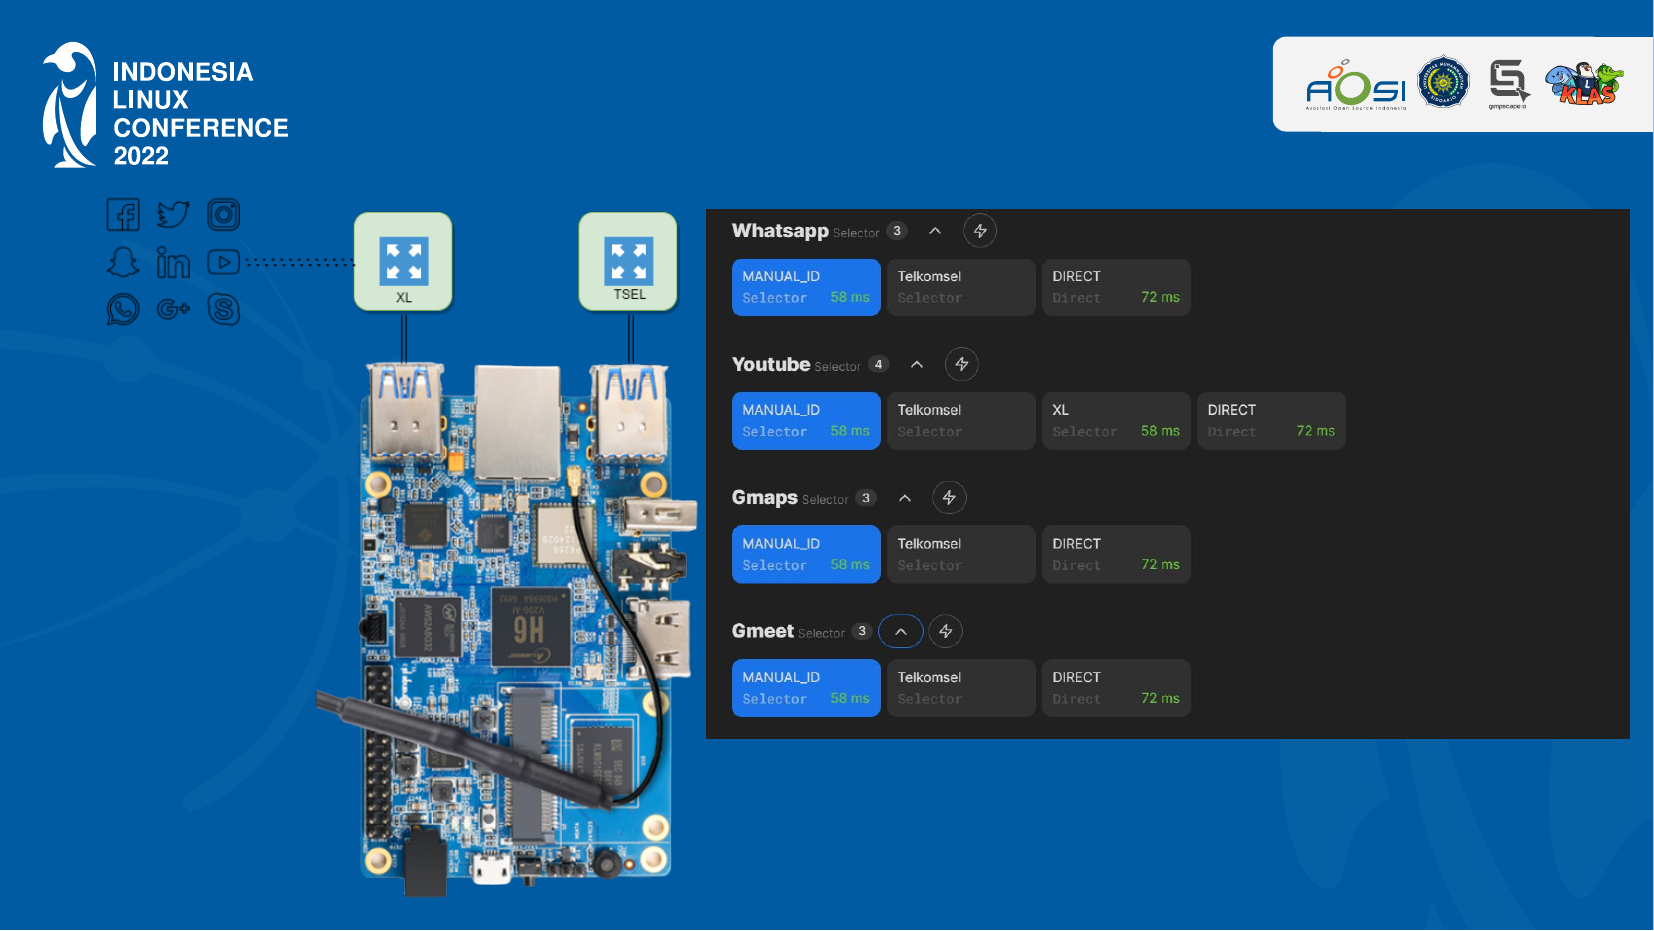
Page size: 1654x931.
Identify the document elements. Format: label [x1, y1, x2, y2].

picture [1545, 62, 1624, 105]
picture [98, 191, 1630, 908]
picture [1416, 54, 1471, 108]
